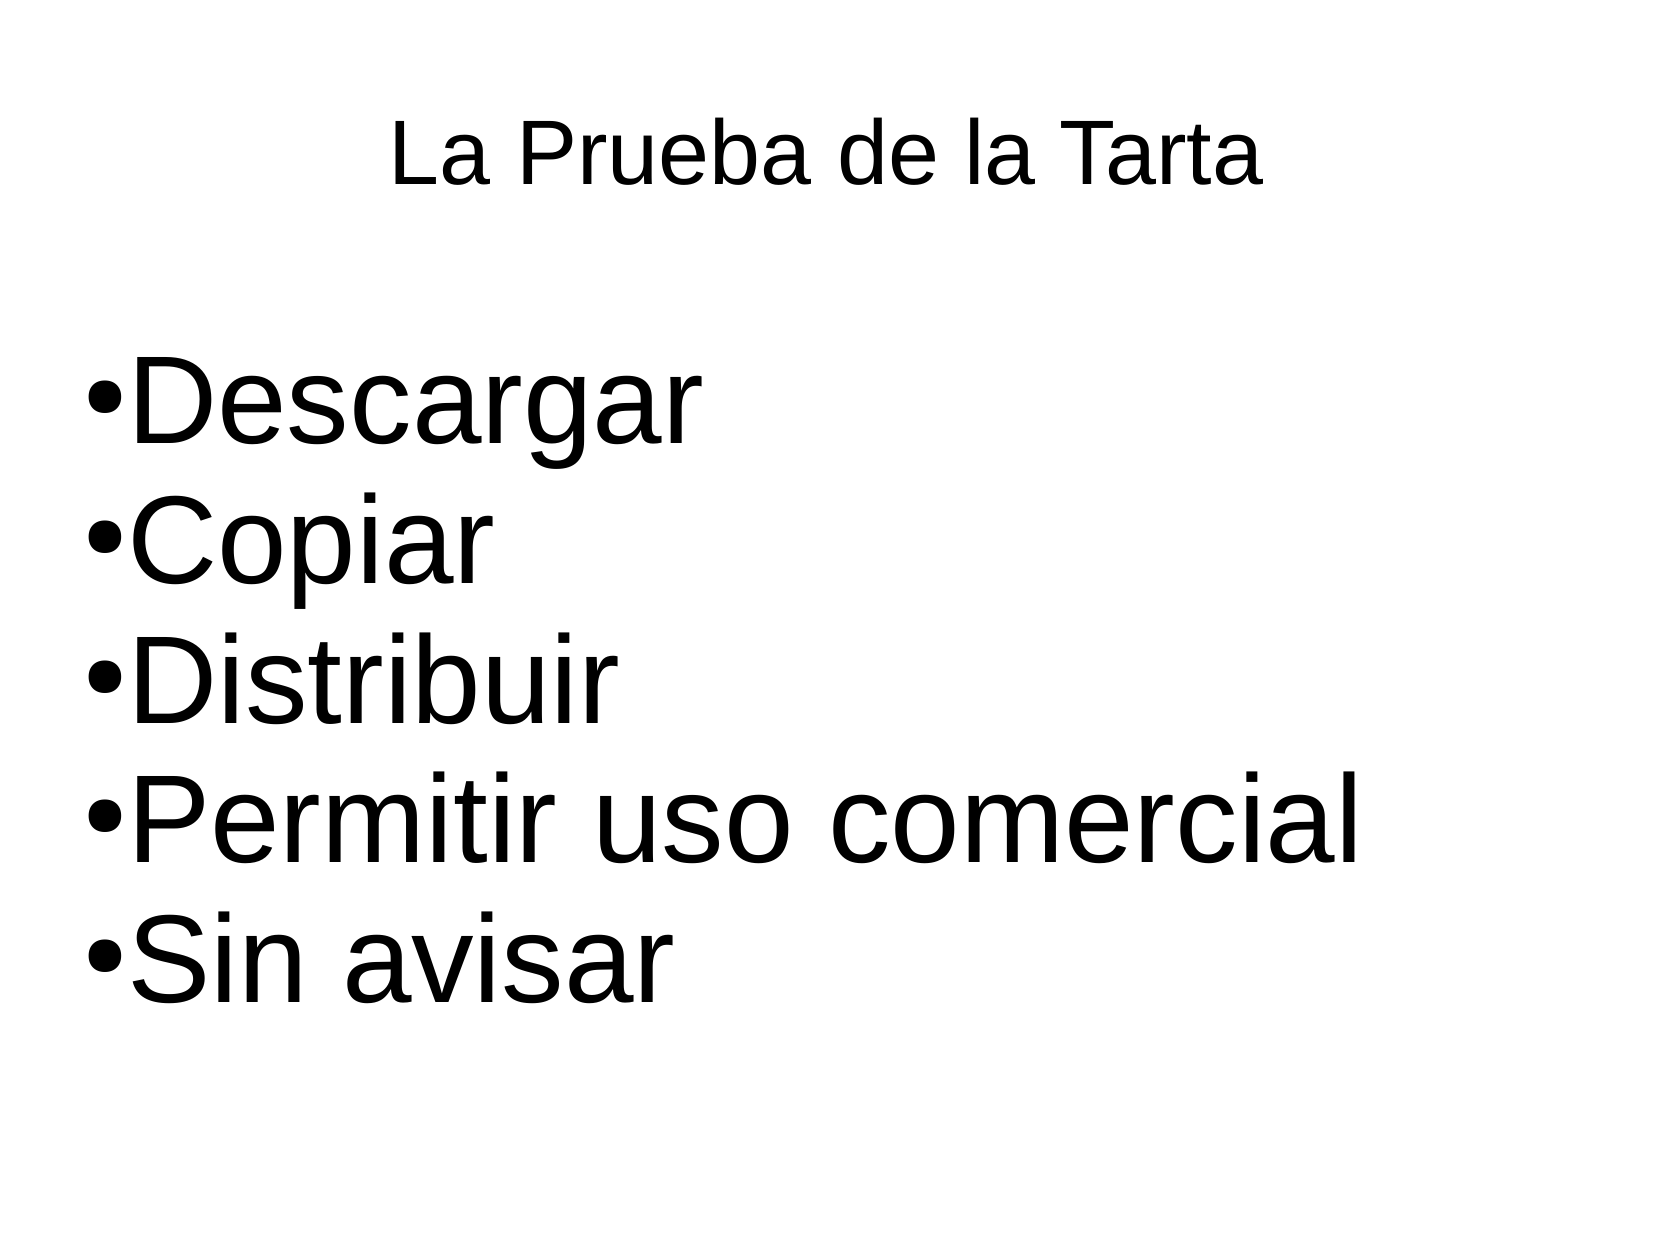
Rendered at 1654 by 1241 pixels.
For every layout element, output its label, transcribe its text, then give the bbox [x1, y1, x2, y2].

subtitle Descargar Copiar Distribuir Permitir uso comercial Sin avisar [82, 330, 1571, 1030]
title La Prueba de la Tarta [82, 101, 1571, 205]
